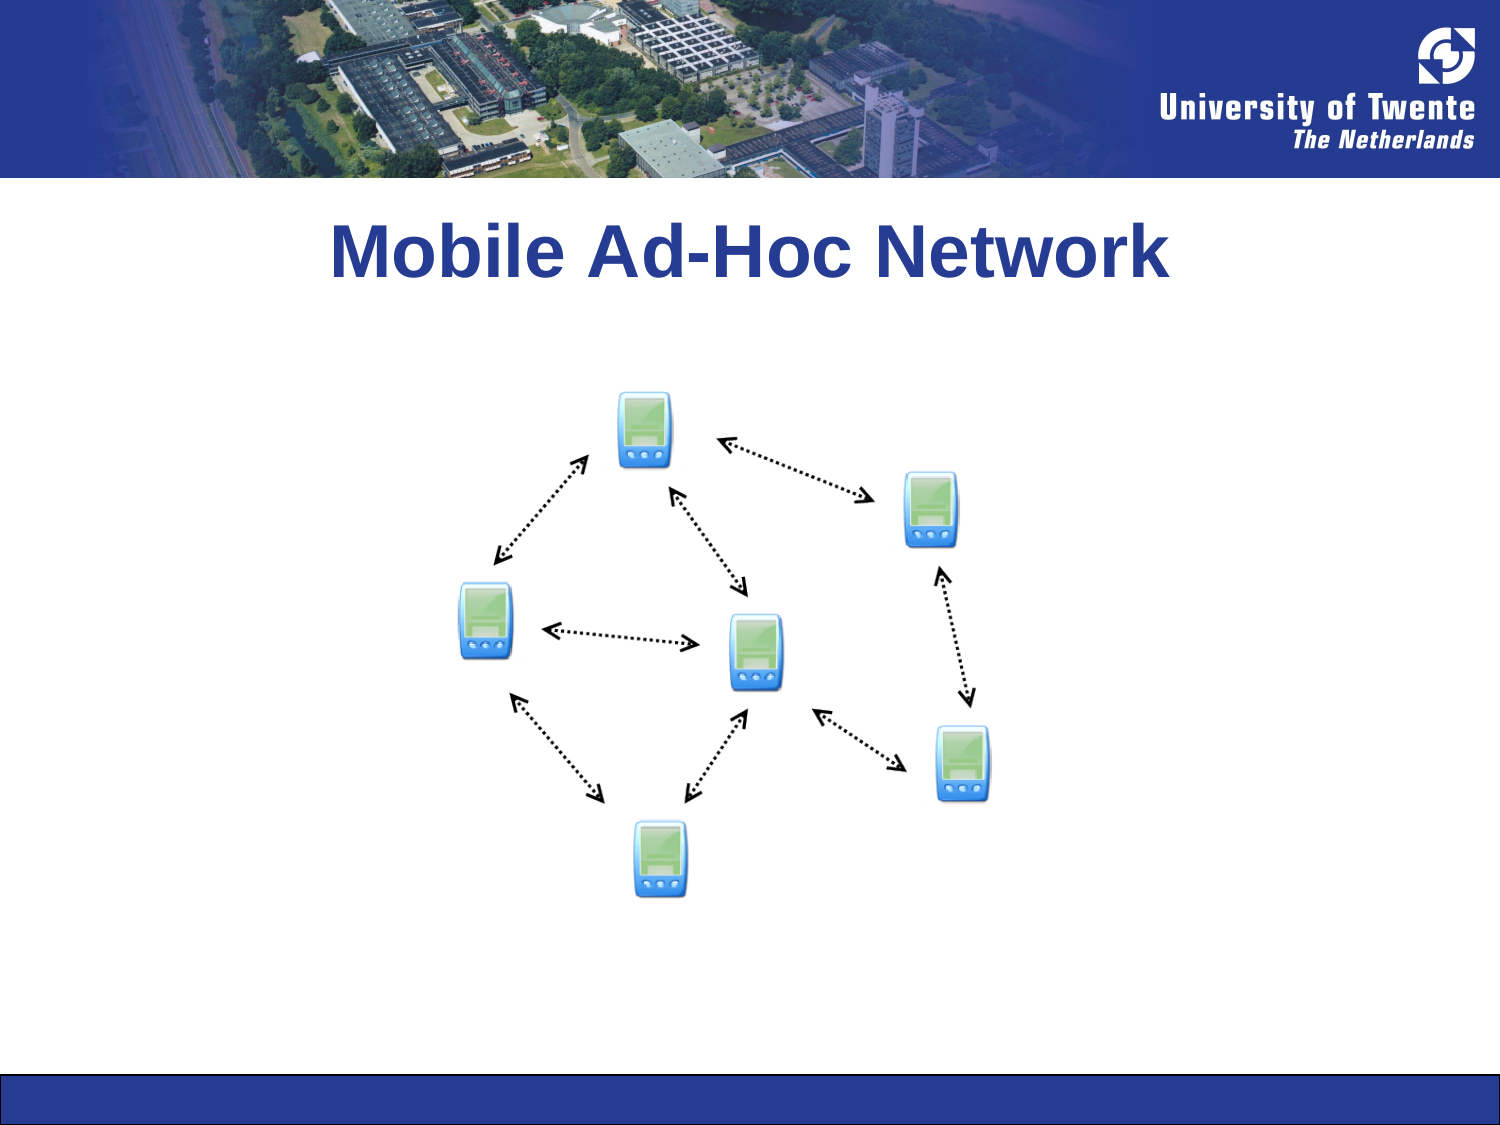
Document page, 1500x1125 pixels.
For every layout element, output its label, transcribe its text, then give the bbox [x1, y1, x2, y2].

title Mobile Ad-Hoc Network [112, 194, 1388, 308]
picture [0, 0, 1500, 178]
picture [445, 390, 1126, 901]
